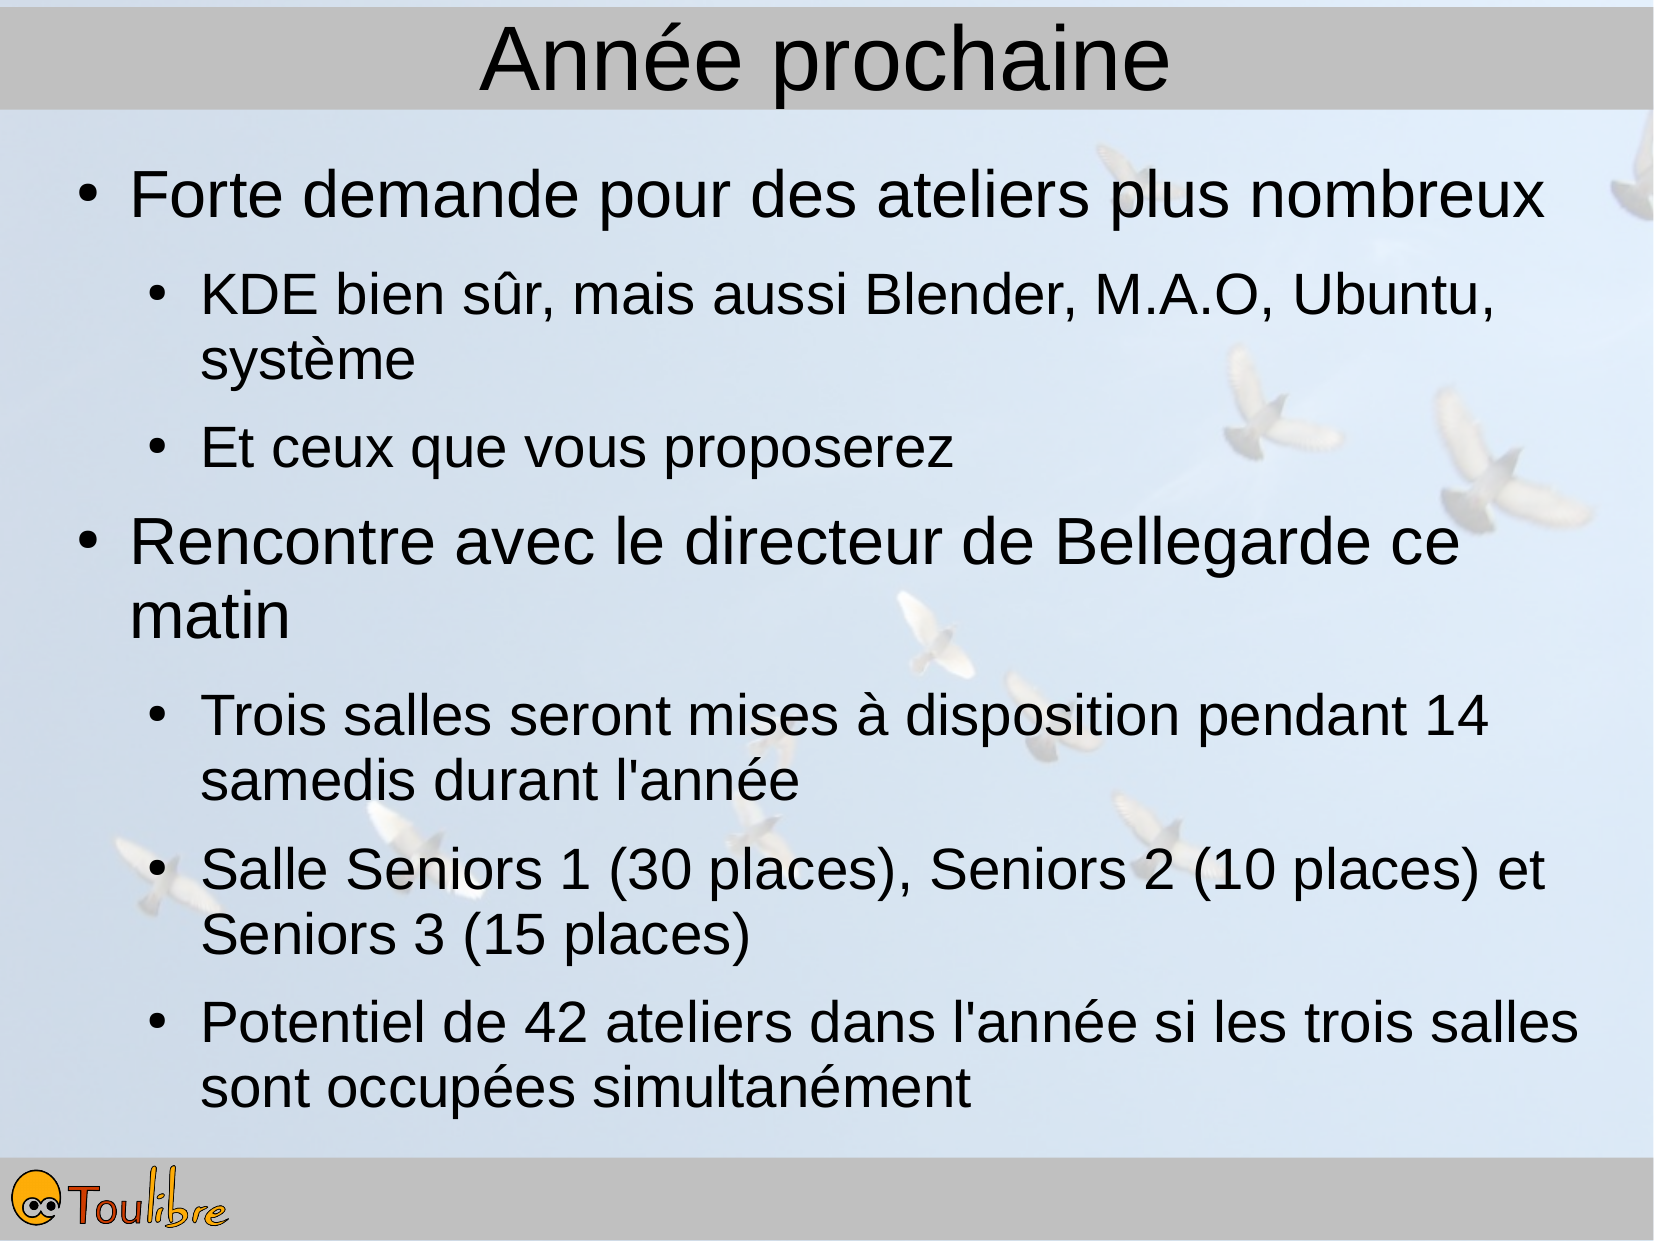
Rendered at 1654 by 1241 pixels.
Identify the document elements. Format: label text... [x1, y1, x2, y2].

list Forte demande pour des ateliers plus nombreux KDE bien sûr, mais aussi Blender, M.A.O, Ubuntu, système Et ceux que vous proposerez Rencontre avec le directeur de Bellegarde ce matin Trois salles seront mises à disposition pendant 14 samedis durant l'année Salle Seniors 1 (30 places), Seniors 2 (10 places) et Seniors 3 (15 places) Potentiel de 42 ateliers dans l'année si les trois salles sont occupées simultanément [58, 157, 1616, 1132]
title Année prochaine [0, 7, 1654, 110]
picture [11, 1165, 229, 1228]
